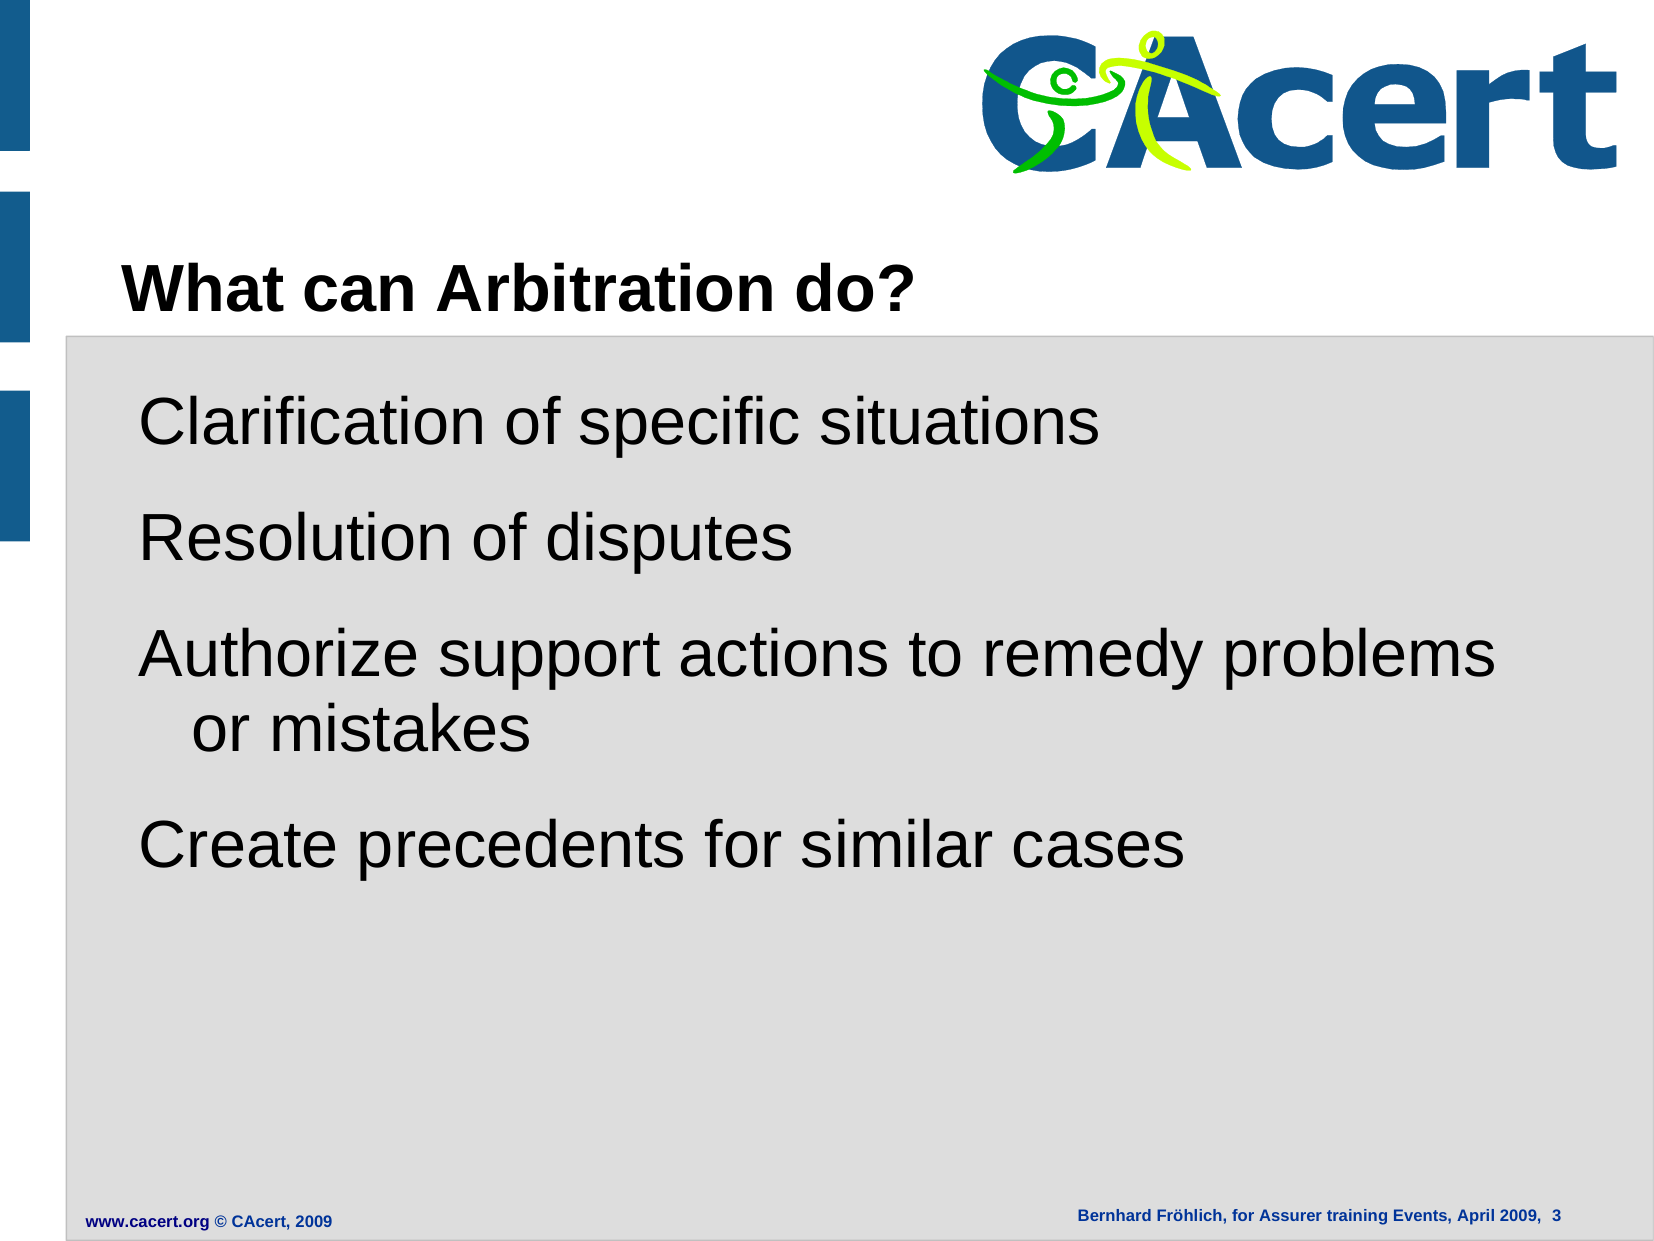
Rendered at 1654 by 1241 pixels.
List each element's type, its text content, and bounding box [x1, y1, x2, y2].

title What can Arbitration do? [121, 167, 1533, 326]
list Clarification of specific situations Resolution of disputes Authorize support actions to remedy problems or mistakes Create precedents for similar cases [121, 383, 1533, 1152]
